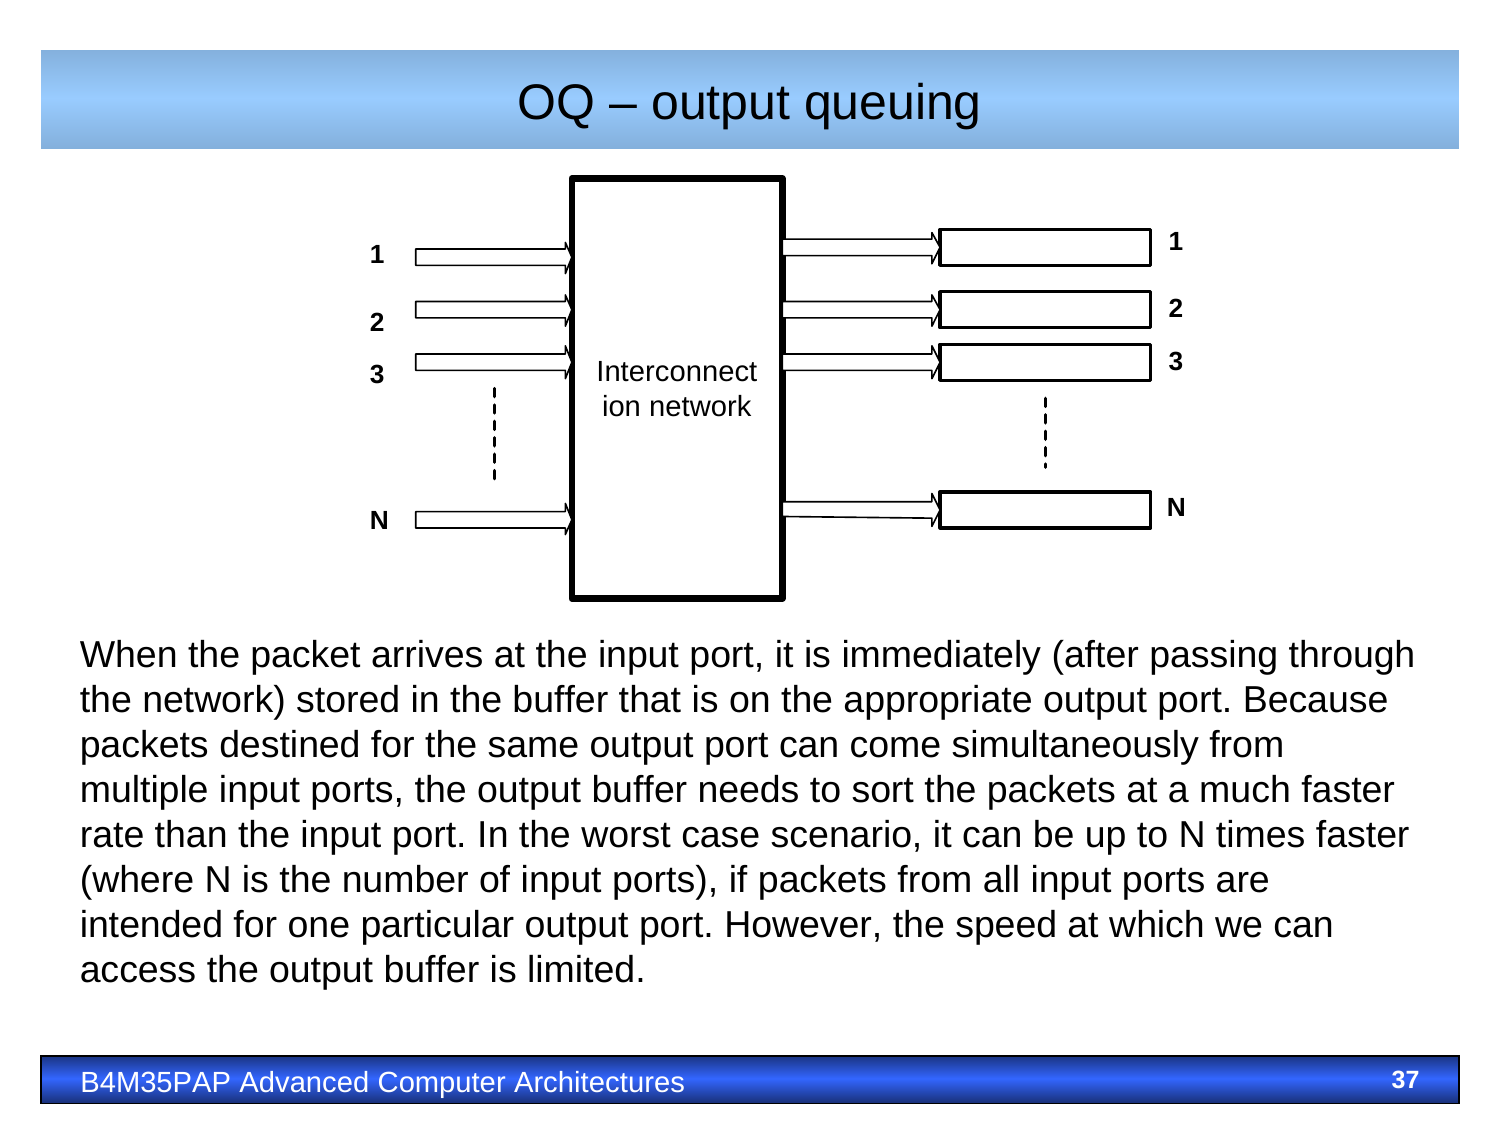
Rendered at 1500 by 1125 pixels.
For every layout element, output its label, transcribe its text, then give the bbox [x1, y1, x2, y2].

chart [350, 171, 1207, 608]
title OQ – output queuing [41, 50, 1459, 149]
text_box Interconnection network [581, 310, 773, 431]
list When the packet arrives at the input port, it is immediately (after passing through the network) stored in the buffer that is on the appropriate output port. Because packets destined for the same output port can come simultaneously from multiple input ports, the output buffer needs to sort the packets at a much faster rate than the input port. In the worst case scenario, it can be up to N times faster (where N is the number of input ports), if packets from all input ports are intended for one particular output port. However, the speed at which we can access the output buffer is limited. [64, 622, 1436, 1045]
